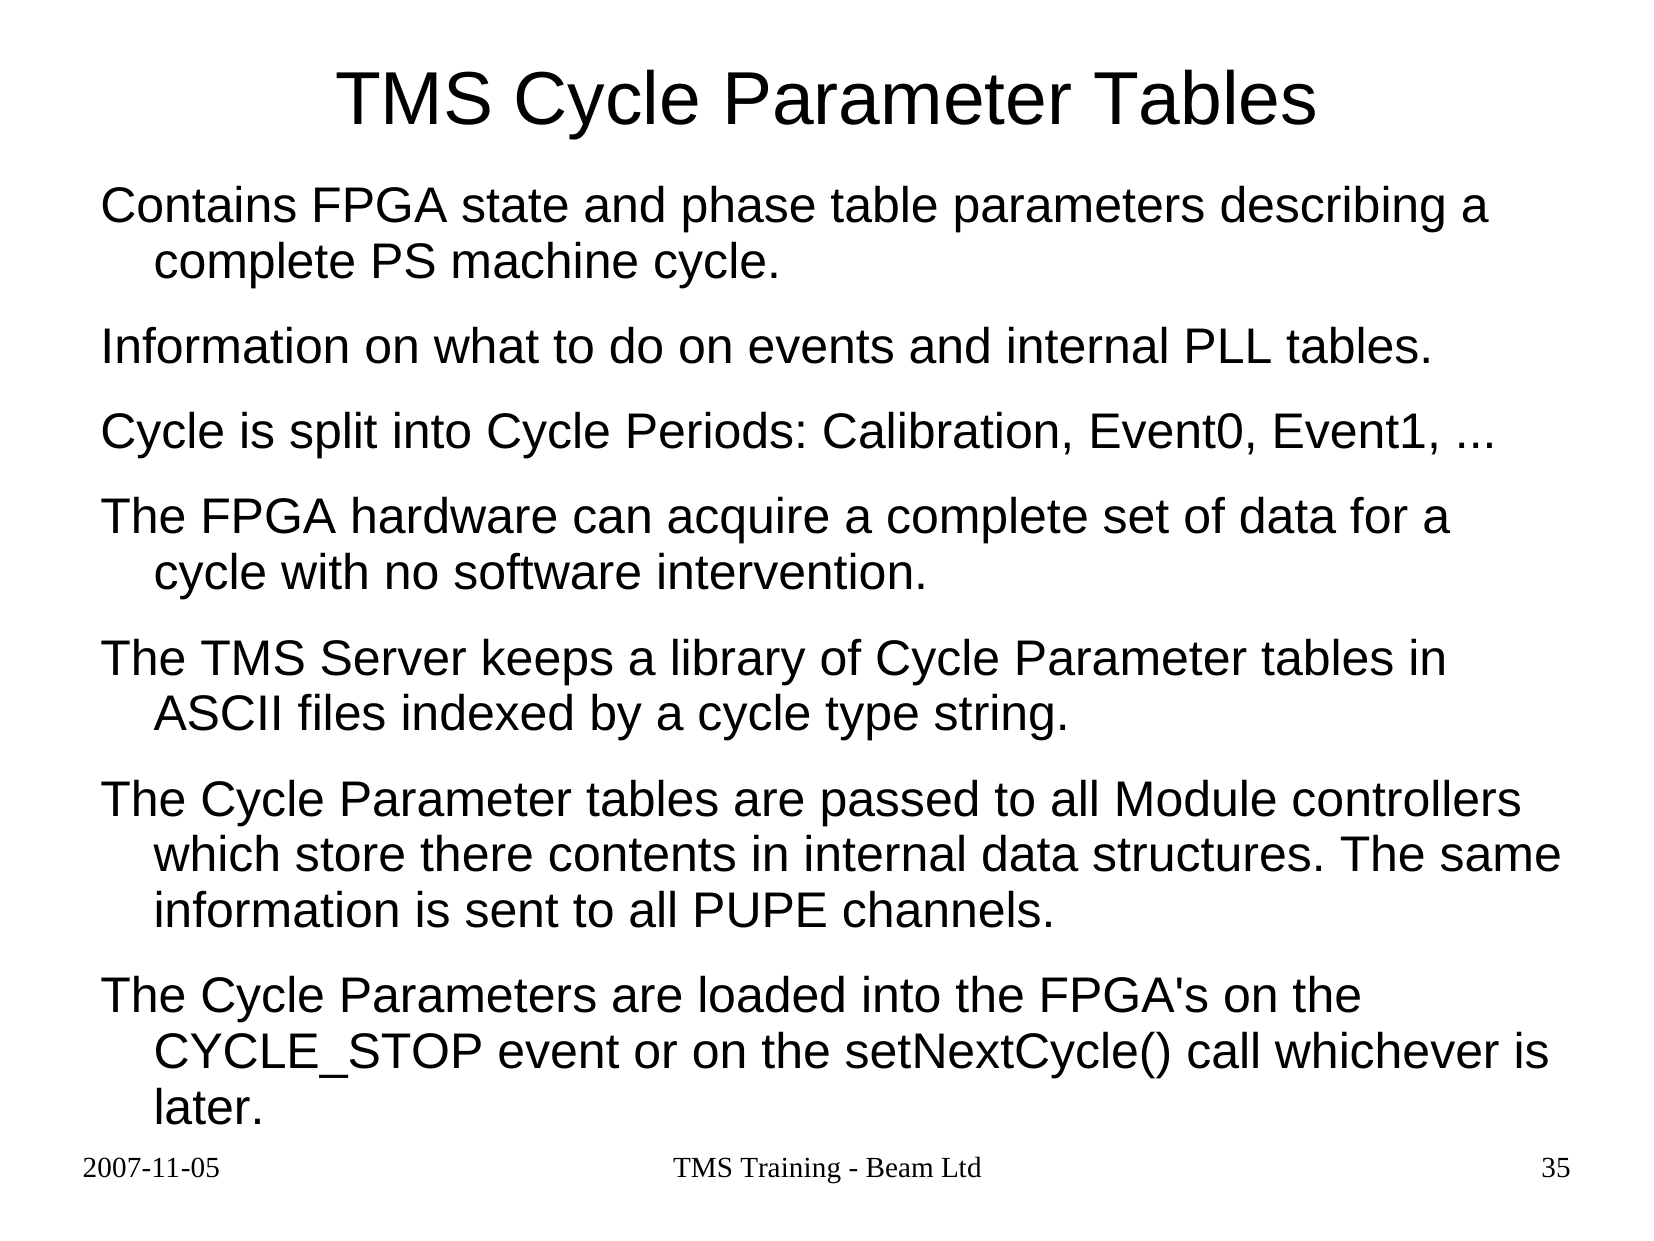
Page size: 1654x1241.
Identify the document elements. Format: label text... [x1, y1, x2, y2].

list Contains FPGA state and phase table parameters describing a complete PS machine cycle. Information on what to do on events and internal PLL tables. Cycle is split into Cycle Periods: Calibration, Event0, Event1, ... The FPGA hardware can acquire a complete set of data for a cycle with no software intervention. The TMS Server keeps a library of Cycle Parameter tables in ASCII files indexed by a cycle type string. The Cycle Parameter tables are passed to all Module controllers which store there contents in internal data structures. The same information is sent to all PUPE channels. The Cycle Parameters are loaded into the FPGA's on the CYCLE_STOP event or on the setNextCycle() call whichever is later. [82, 177, 1571, 1135]
title TMS Cycle Parameter Tables [82, 49, 1571, 148]
